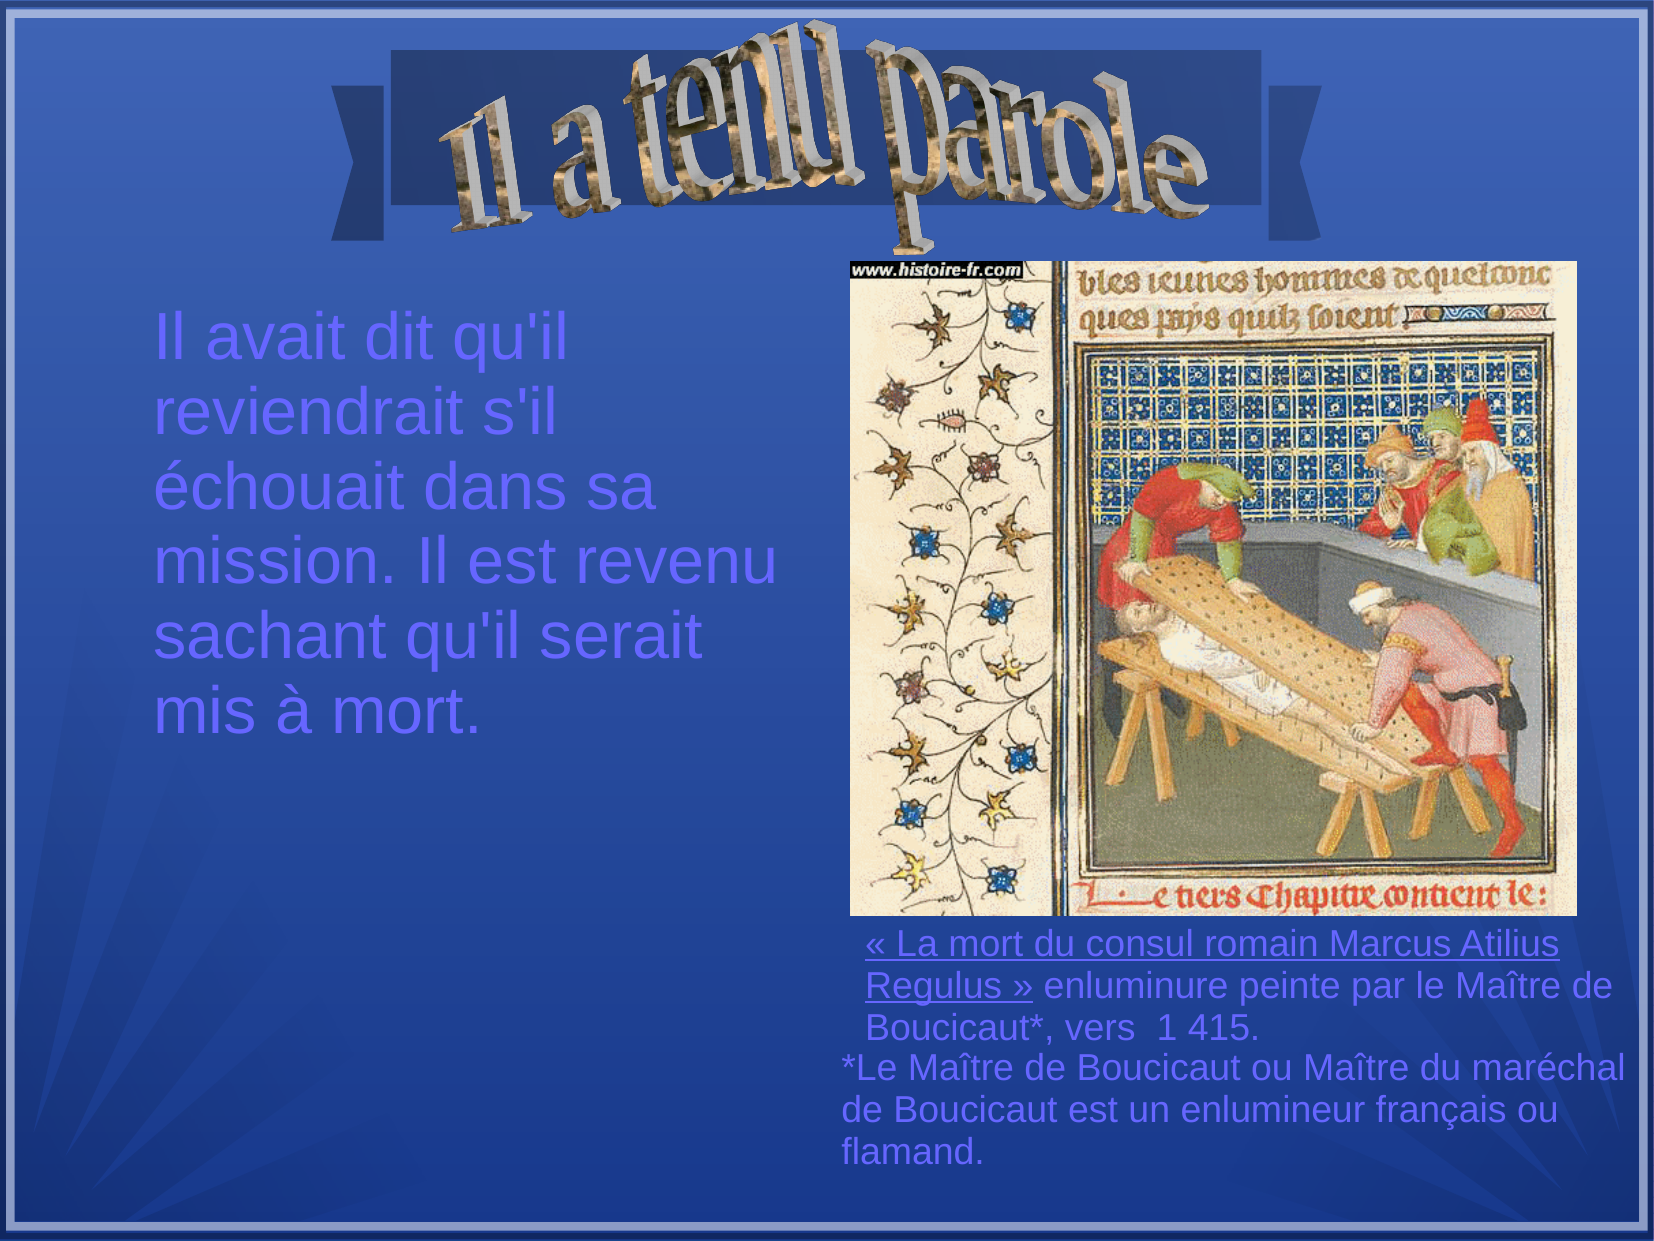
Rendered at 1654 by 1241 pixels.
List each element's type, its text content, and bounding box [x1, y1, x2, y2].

text_box *Le Maître de Boucicaut ou Maître du maréchal de Boucicaut est un enlumineur français ou flamand. [826, 1039, 1654, 1229]
list Il avait dit qu'il reviendrait s'il échouait dans sa mission. Il est revenu sachant qu'il serait mis à mort. [82, 299, 809, 1241]
text_box « La mort du consul romain Marcus Atilius Regulus » enluminure peinte par le Maître de Boucicaut*, vers 1 415. [850, 915, 1654, 1039]
picture [850, 261, 1577, 915]
